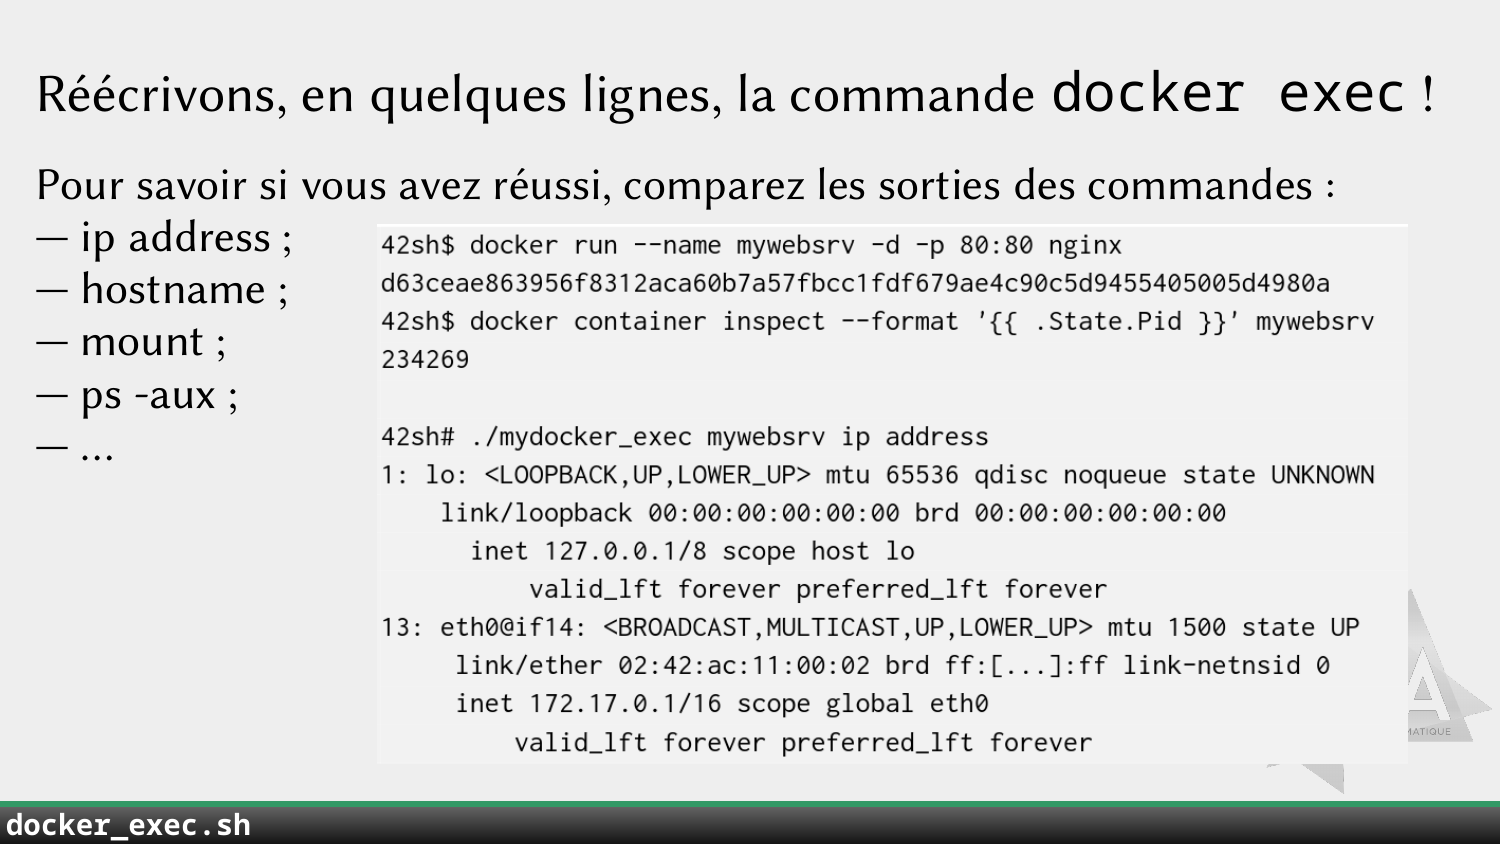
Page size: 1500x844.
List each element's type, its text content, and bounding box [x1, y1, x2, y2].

title docker_exec.sh [5, 801, 1075, 844]
text_box Réécrivons, en quelques lignes, la commande docker exec ! Pour savoir si vous avez réussi, comparez les sorties des commandes : — ip address ; — hostname ; — mount ; — ps -aux ; — ... [35, 47, 1465, 466]
picture [377, 224, 1492, 794]
